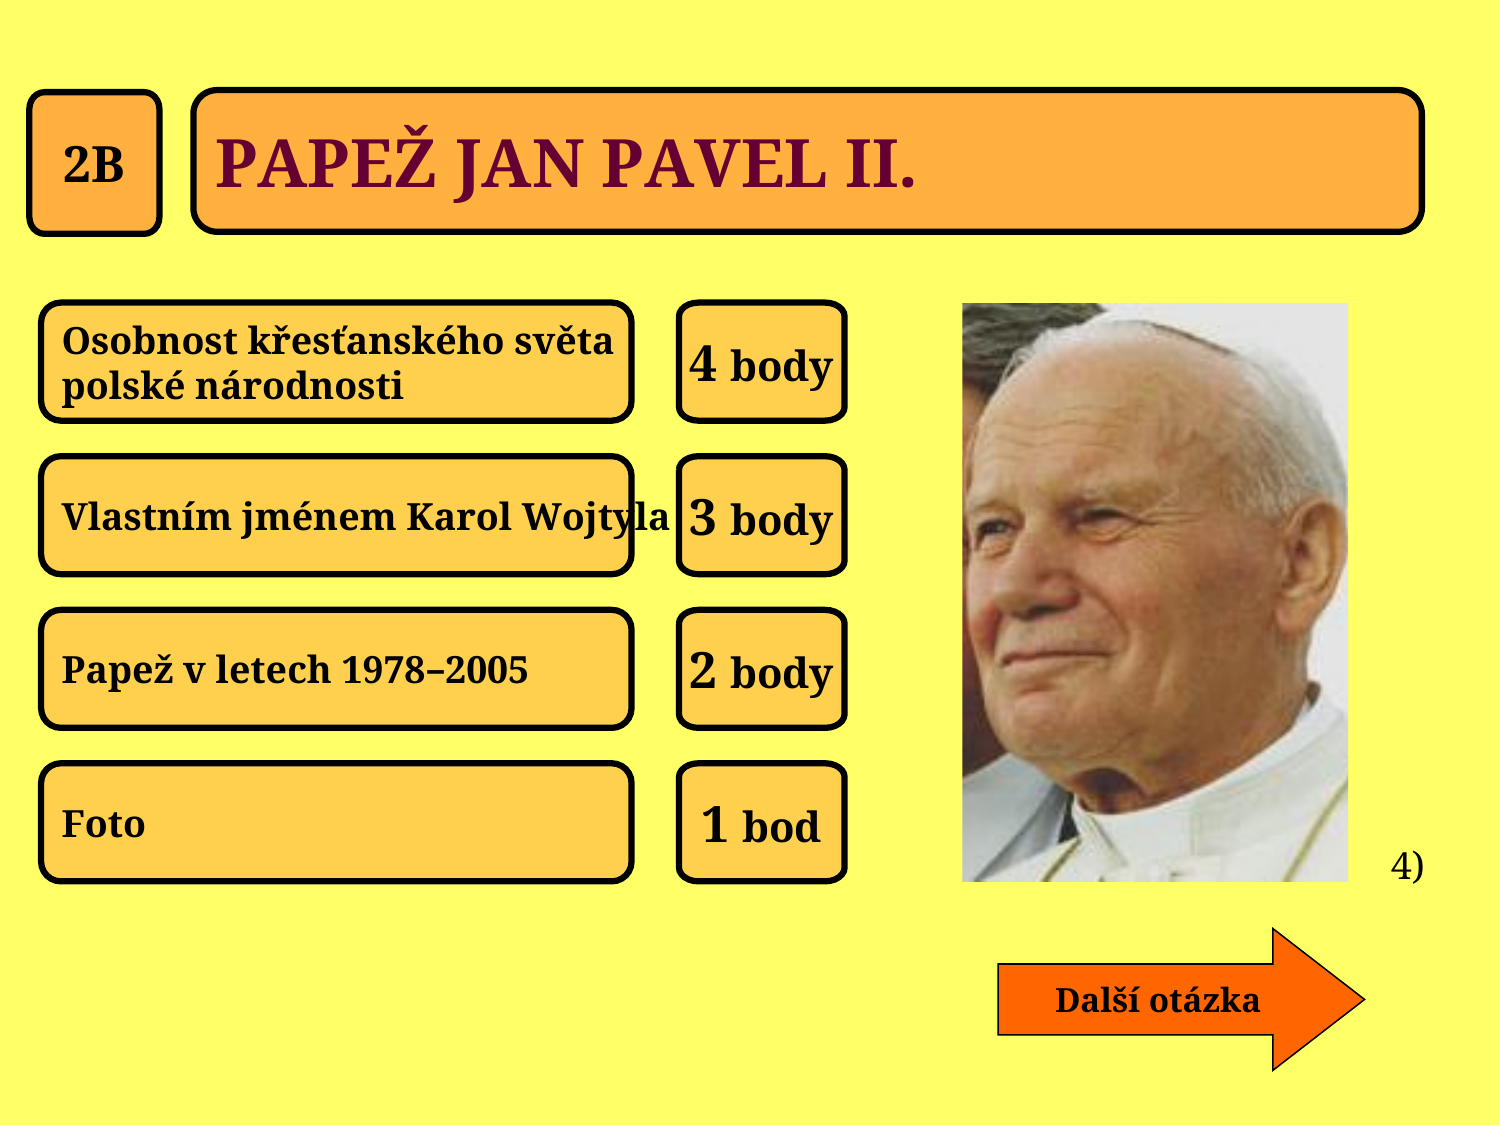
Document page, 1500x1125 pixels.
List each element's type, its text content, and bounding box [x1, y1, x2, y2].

text_box 2B [29, 92, 160, 234]
text_box Další otázka [998, 928, 1365, 1071]
text_box 4 body [678, 302, 845, 421]
text_box 2 body [678, 609, 845, 728]
text_box 4 body [191, 87, 1425, 234]
text_box 4 body [38, 607, 634, 730]
text_box 1 bod [678, 763, 845, 882]
text_box PAPEŽ JAN PAVEL II. [193, 90, 1422, 232]
text_box 4 body [27, 89, 162, 236]
text_box Foto [41, 763, 632, 882]
text_box Osobnost křesťanského světa polské národnosti [41, 302, 632, 421]
text_box 4 body [38, 454, 635, 577]
text_box Vlastním jménem Karol Wojtyla [41, 456, 632, 575]
text_box 3 body [678, 456, 845, 575]
text_box 4 body [38, 761, 634, 884]
picture [962, 290, 1349, 882]
text_box Papež v letech 1978−2005 [41, 609, 632, 728]
text_box 4) [1375, 834, 1447, 895]
text_box 4 body [38, 300, 634, 423]
